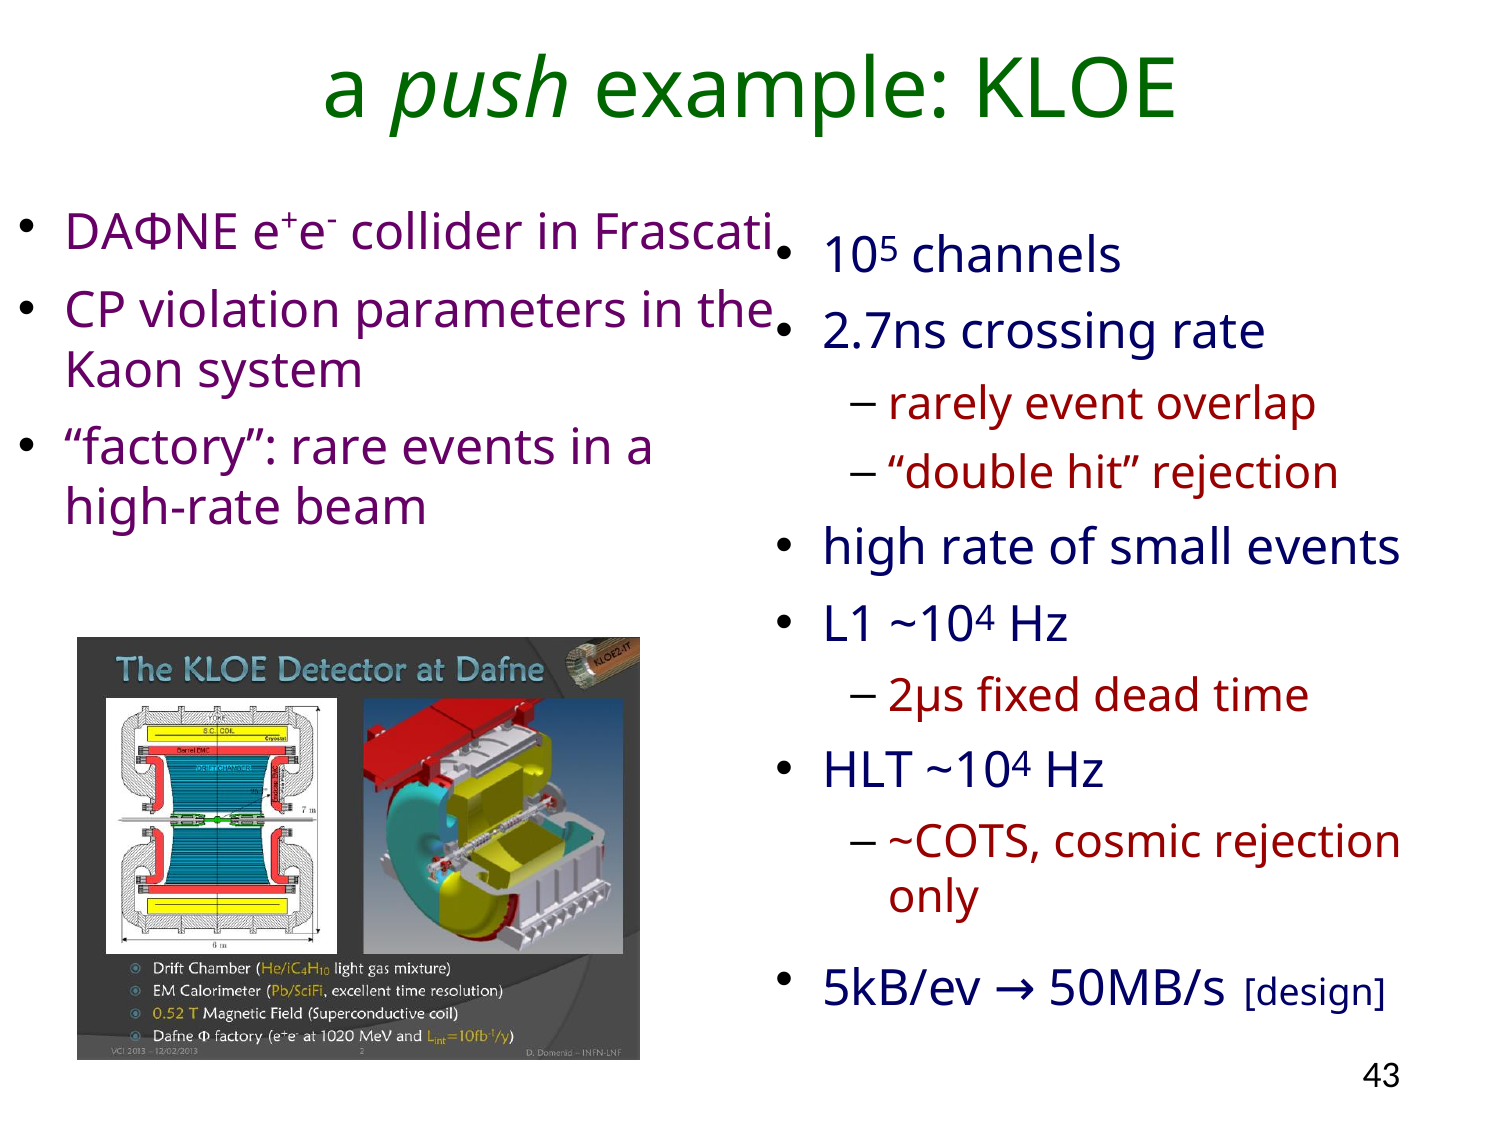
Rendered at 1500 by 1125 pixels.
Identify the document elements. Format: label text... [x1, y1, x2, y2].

title a push example: KLOE [6, 0, 1495, 169]
list DAΦΝΕ e+e- collider in Frascati CP violation parameters in the Kaon system “factory”: rare events in a high-rate beam [3, 183, 793, 590]
list 105 channels 2.7ns crossing rate rarely event overlap “double hit” rejection high rate of small events L1 ~104 Hz 2μs fixed dead time HLT ~104 Hz ~COTS, cosmic rejection only 5kB/ev → 50MB/s [design] [760, 214, 1487, 1034]
picture [77, 637, 640, 1060]
